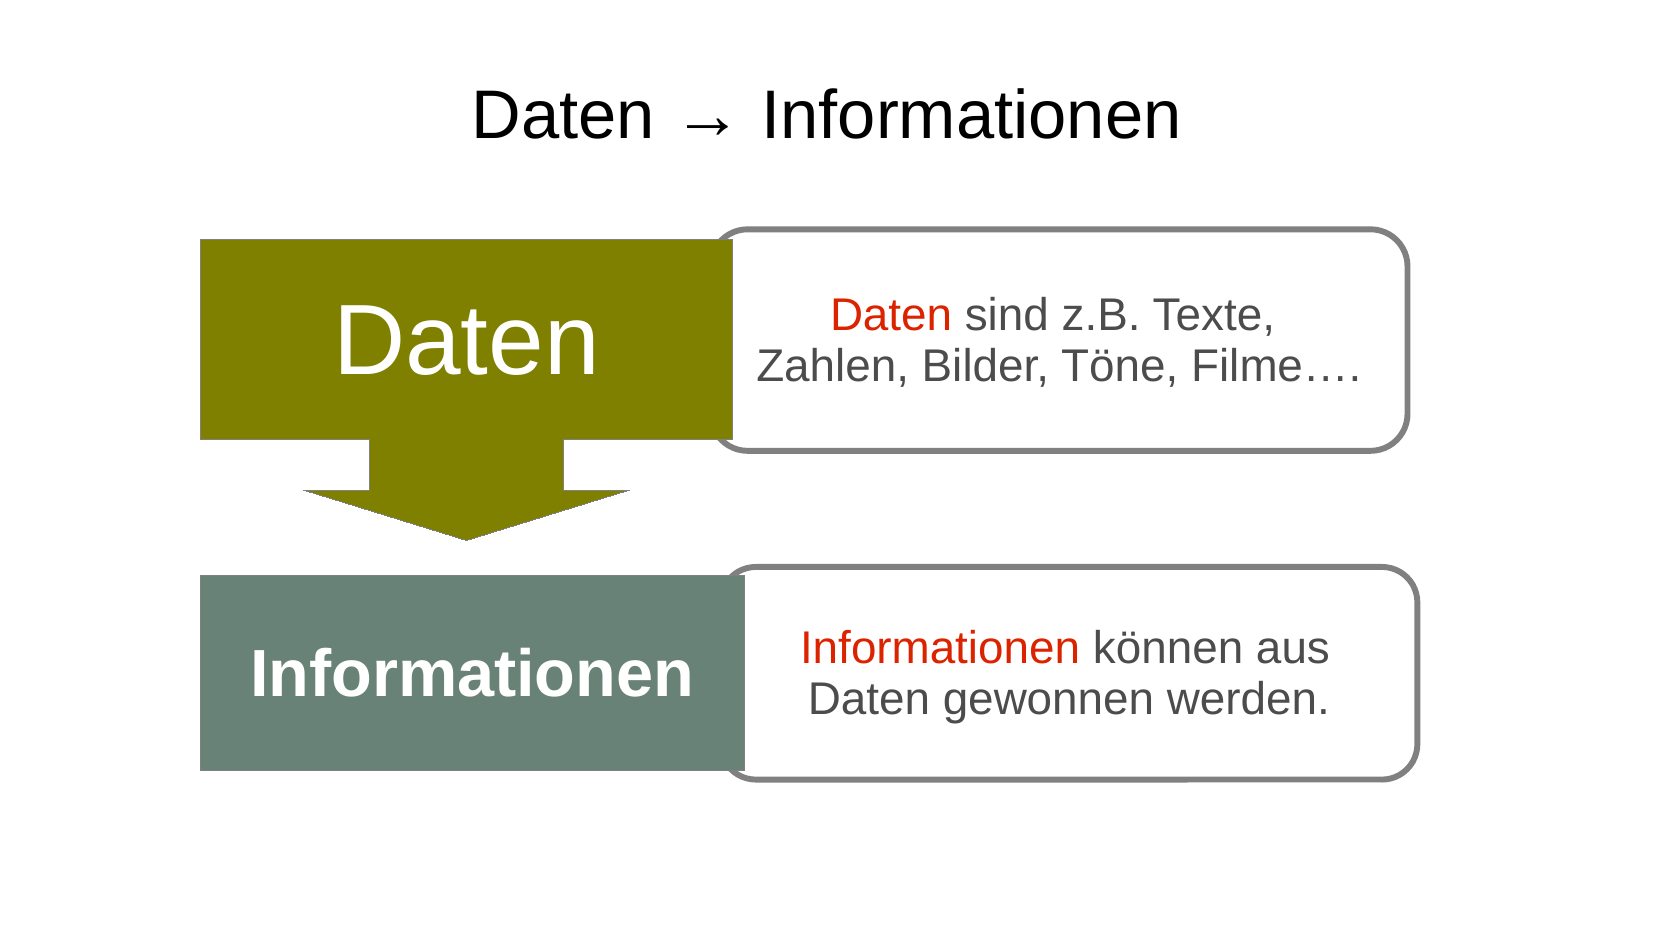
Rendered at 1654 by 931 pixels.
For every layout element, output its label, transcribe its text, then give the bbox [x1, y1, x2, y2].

text_box Informationen [200, 575, 745, 771]
text_box Daten [200, 239, 733, 541]
text_box Informationen können aus Daten gewonnen werden. [732, 566, 1418, 780]
text_box Daten sind z.B. Texte, Zahlen, Bilder, Töne, Filme…. [721, 229, 1408, 451]
title Daten → Informationen [82, 37, 1571, 193]
